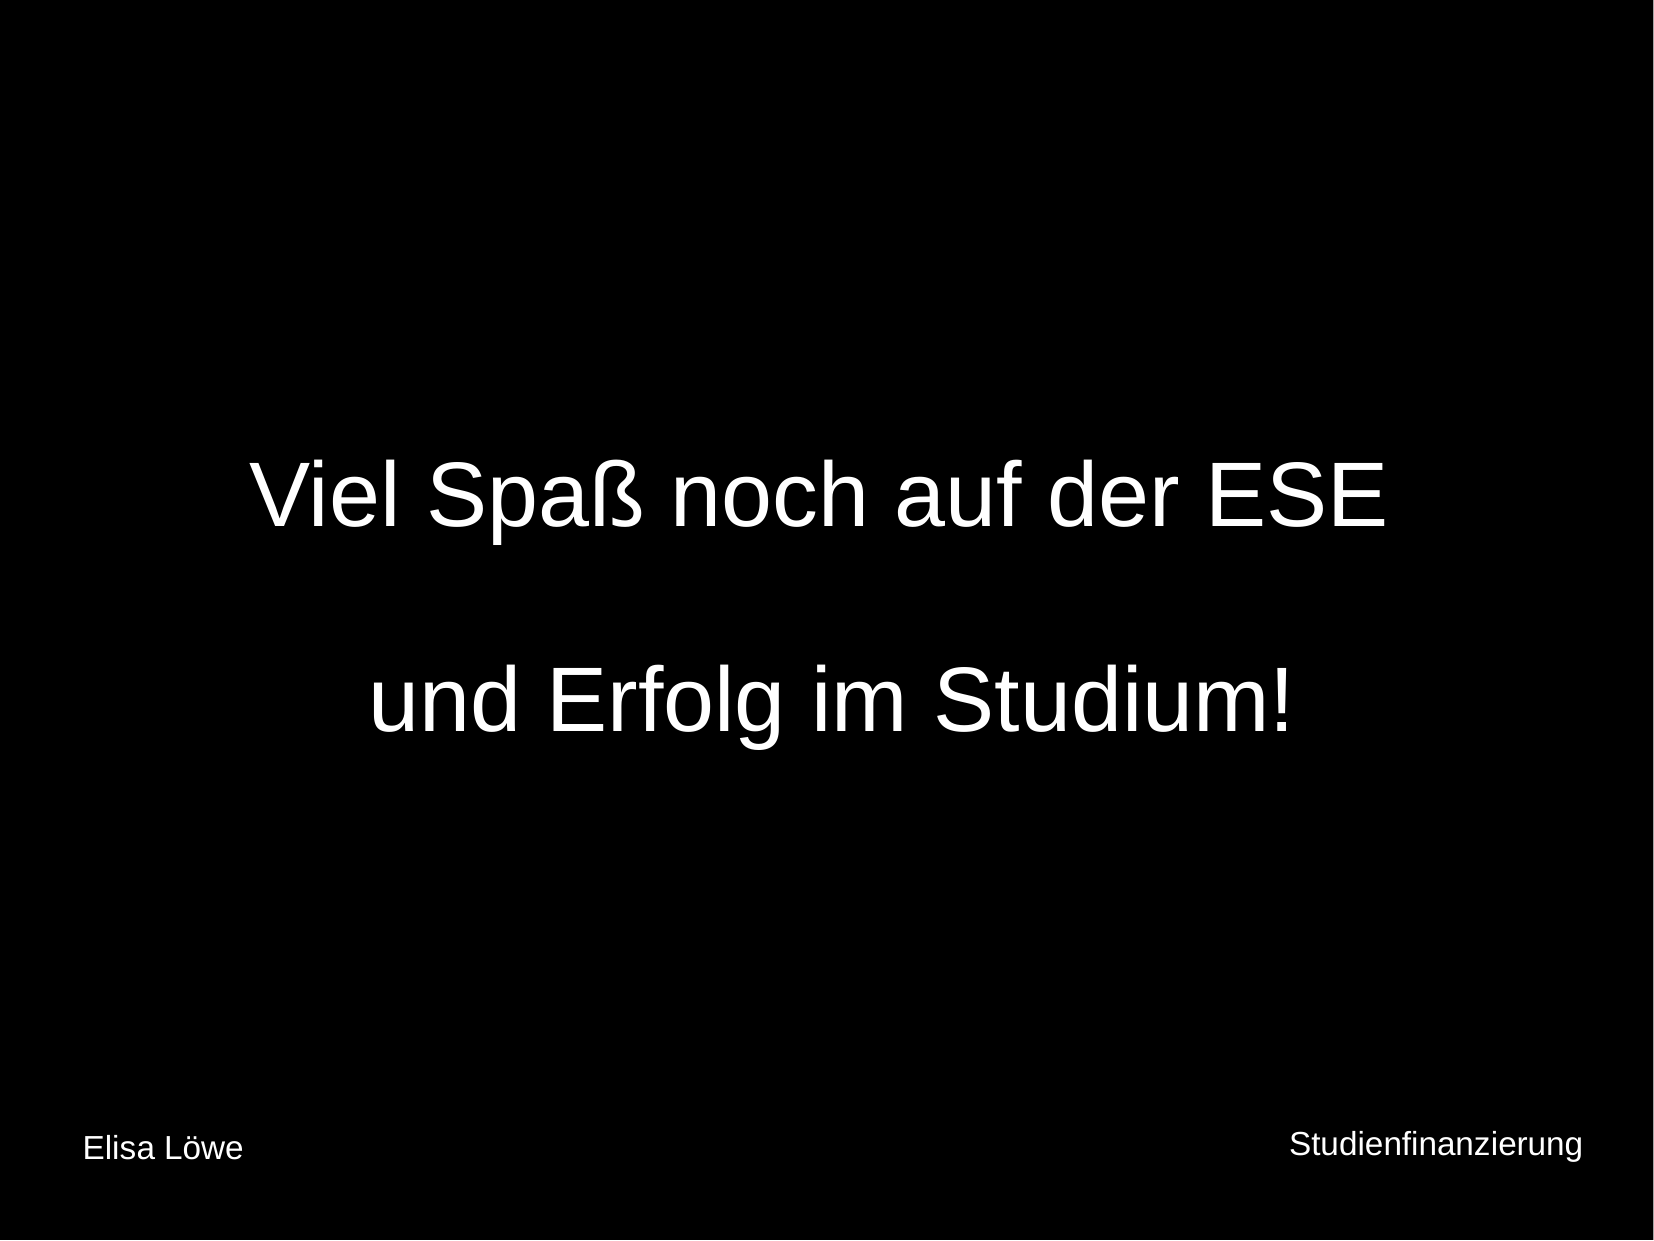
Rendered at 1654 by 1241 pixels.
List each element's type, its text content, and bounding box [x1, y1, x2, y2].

title Viel Spaß noch auf der ESE und Erfolg im Studium! [88, 442, 1577, 751]
